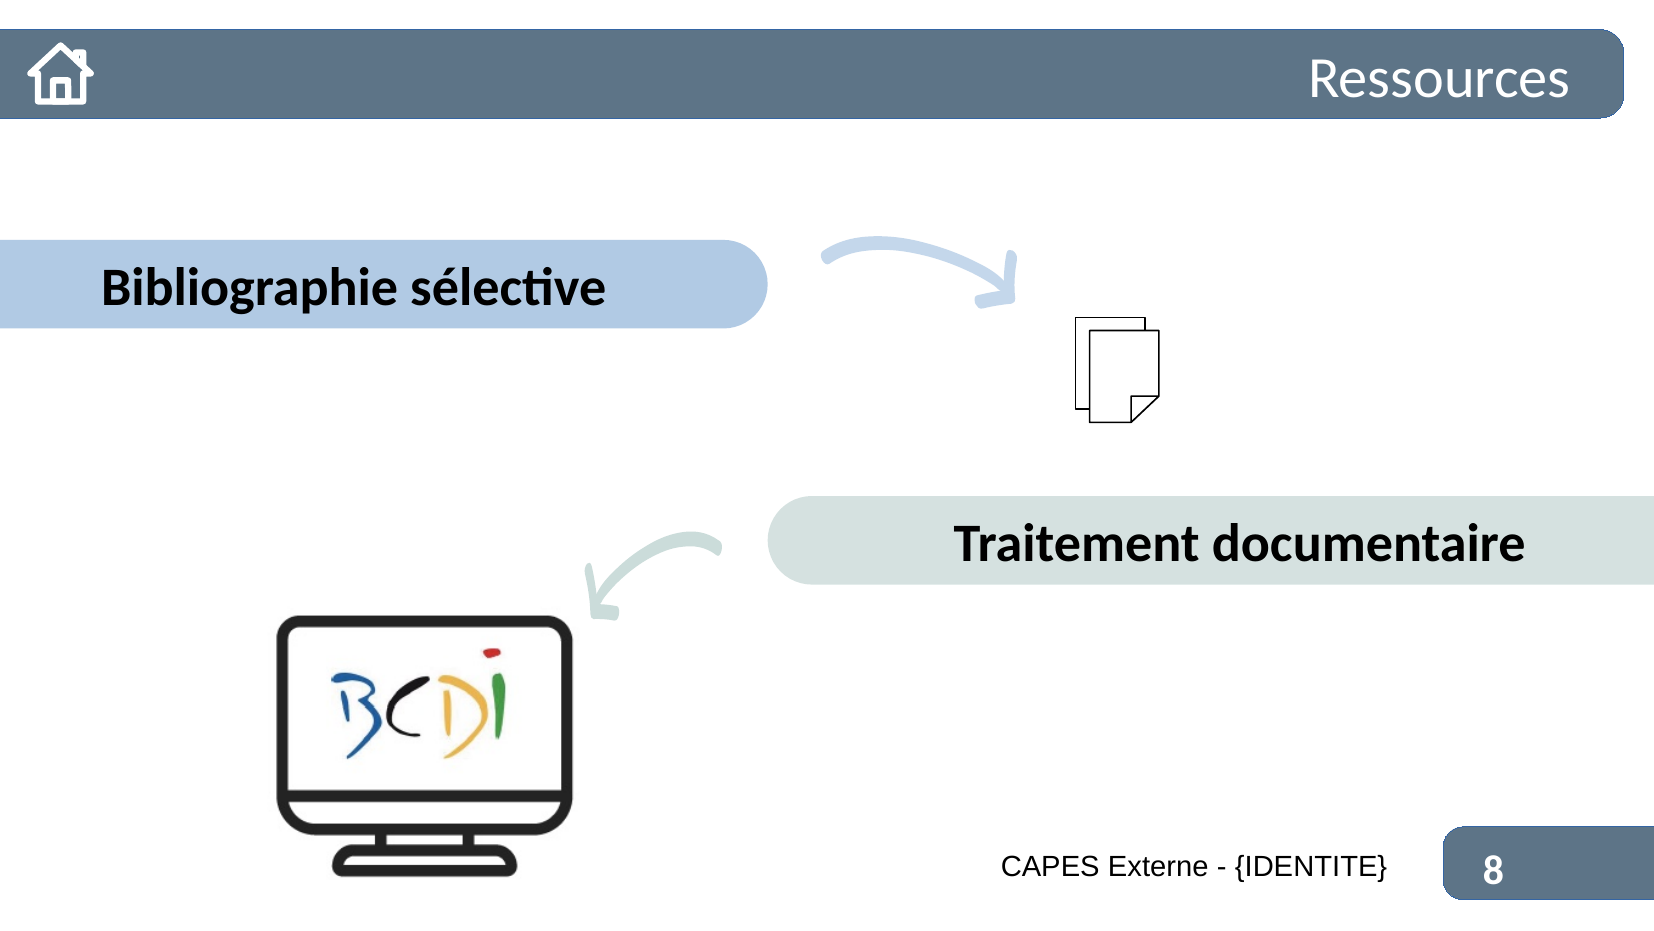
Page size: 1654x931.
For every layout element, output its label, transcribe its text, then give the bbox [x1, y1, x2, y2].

text_box [584, 531, 722, 621]
text_box Bibliographie sélective [0, 239, 768, 329]
picture [229, 578, 621, 904]
picture [595, 578, 606, 591]
text_box Traitement documentaire [767, 496, 1654, 585]
text_box [820, 236, 1017, 309]
title Ressources [295, 0, 1571, 149]
